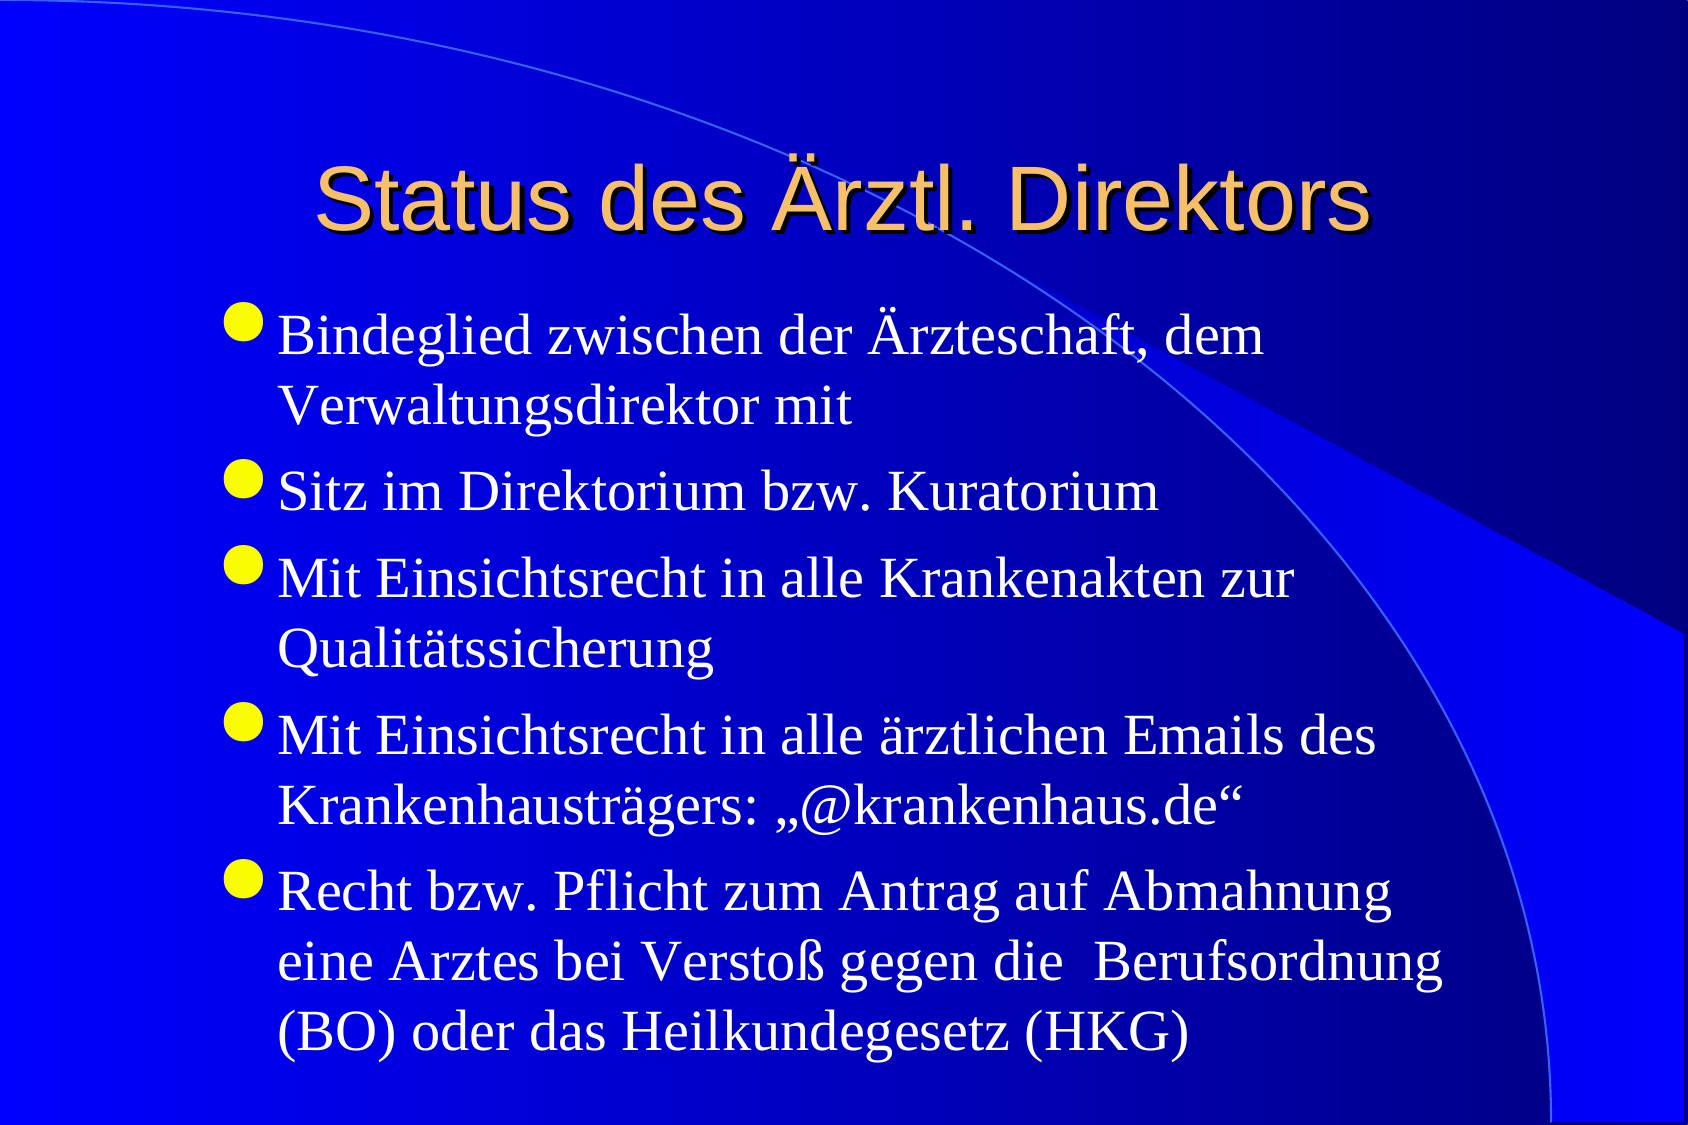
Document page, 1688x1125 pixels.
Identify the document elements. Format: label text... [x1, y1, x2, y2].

text_box Status des Ärztl. Direktors [206, 99, 1482, 288]
text_box Bindeglied zwischen der Ärzteschaft, dem Verwaltungsdirektor mit Sitz im Direktorium bzw. Kuratorium Mit Einsichtsrecht in alle Krankenakten zur Qualitätssicherung Mit Einsichtsrecht in alle ärztlichen Emails des Krankenhausträgers: „@krankenhaus.de“ Recht bzw. Pflicht zum Antrag auf Abmahnung eine Arztes bei Verstoß gegen die Berufsordnung (BO) oder das Heilkundegesetz (HKG) [206, 288, 1482, 1046]
